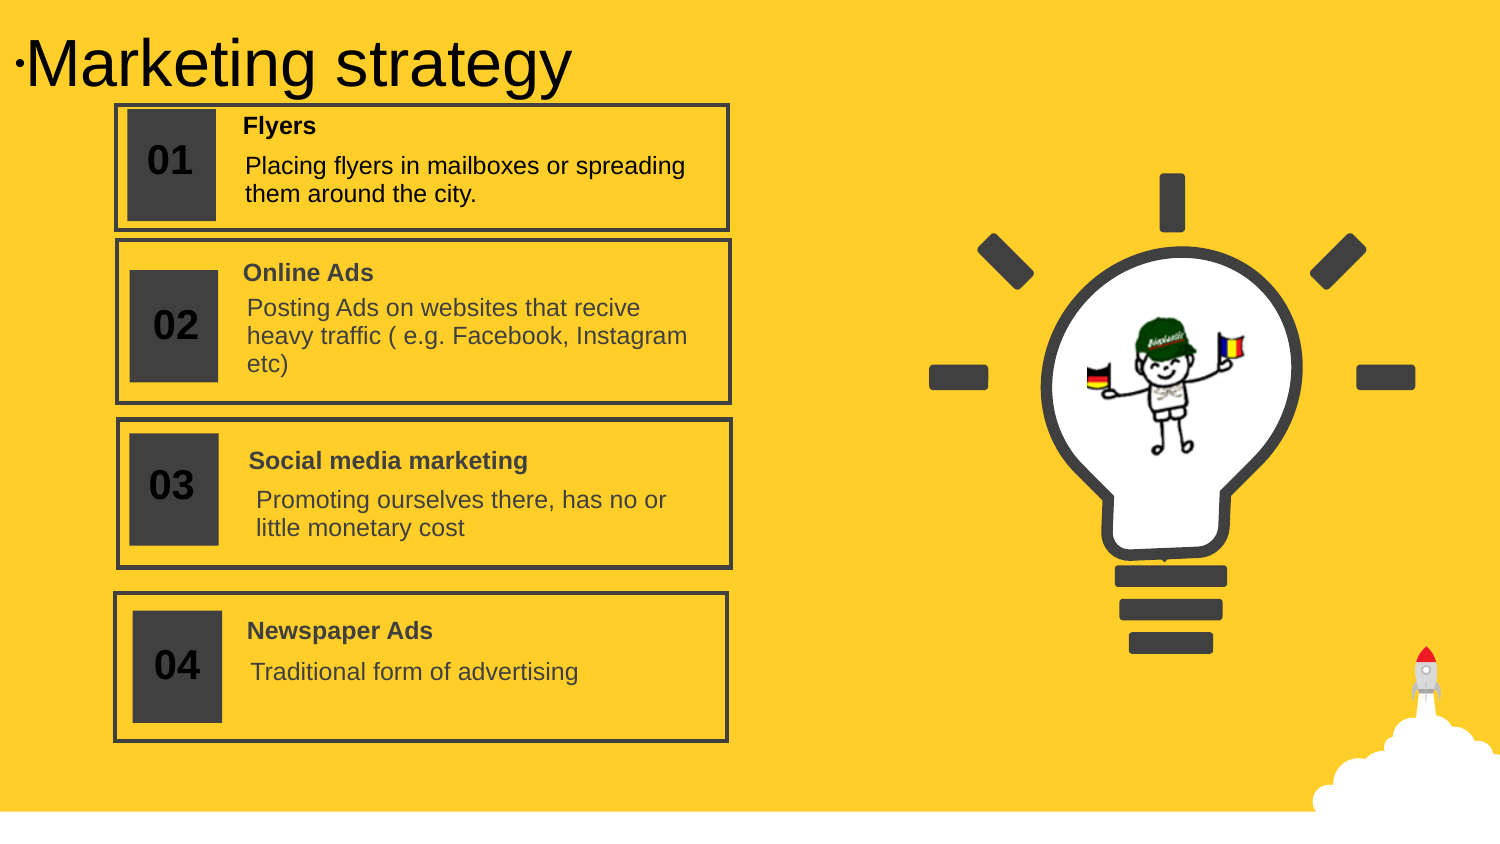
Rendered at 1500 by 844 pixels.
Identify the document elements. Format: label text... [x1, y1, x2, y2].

text_box [1310, 233, 1367, 290]
text_box Posting Ads on websites that recive heavy traffic ( e.g. Facebook, Instagram etc) [232, 286, 705, 386]
text_box [118, 419, 732, 568]
text_box Newspaper Ads [232, 609, 705, 653]
list Marketing strategy [0, 18, 1500, 114]
text_box 04 [139, 634, 216, 696]
text_box We aim to reduce the use of conventional plastic by replacing it with our hand crafted one. [1041, 247, 1302, 561]
text_box [1128, 632, 1214, 654]
text_box Placing flyers in mailboxes or spreading them around the city. [230, 144, 703, 216]
text_box [1356, 364, 1416, 391]
text_box [1159, 173, 1186, 233]
text_box [1046, 252, 1298, 556]
text_box 02 [138, 294, 215, 356]
picture [1087, 304, 1253, 457]
text_box 03 [133, 454, 211, 516]
text_box [116, 104, 728, 230]
text_box Promoting ourselves there, has no or little monetary cost [241, 478, 714, 550]
text_box [977, 233, 1034, 290]
text_box [115, 592, 727, 741]
text_box Online Ads [228, 251, 701, 295]
text_box Flyers [228, 104, 701, 148]
text_box Traditional form of advertising [235, 650, 708, 694]
text_box 01 [131, 129, 209, 192]
text_box Social media marketing [233, 439, 706, 483]
text_box [929, 364, 989, 391]
text_box [1119, 598, 1223, 621]
text_box [1114, 565, 1228, 587]
text_box [117, 239, 730, 403]
